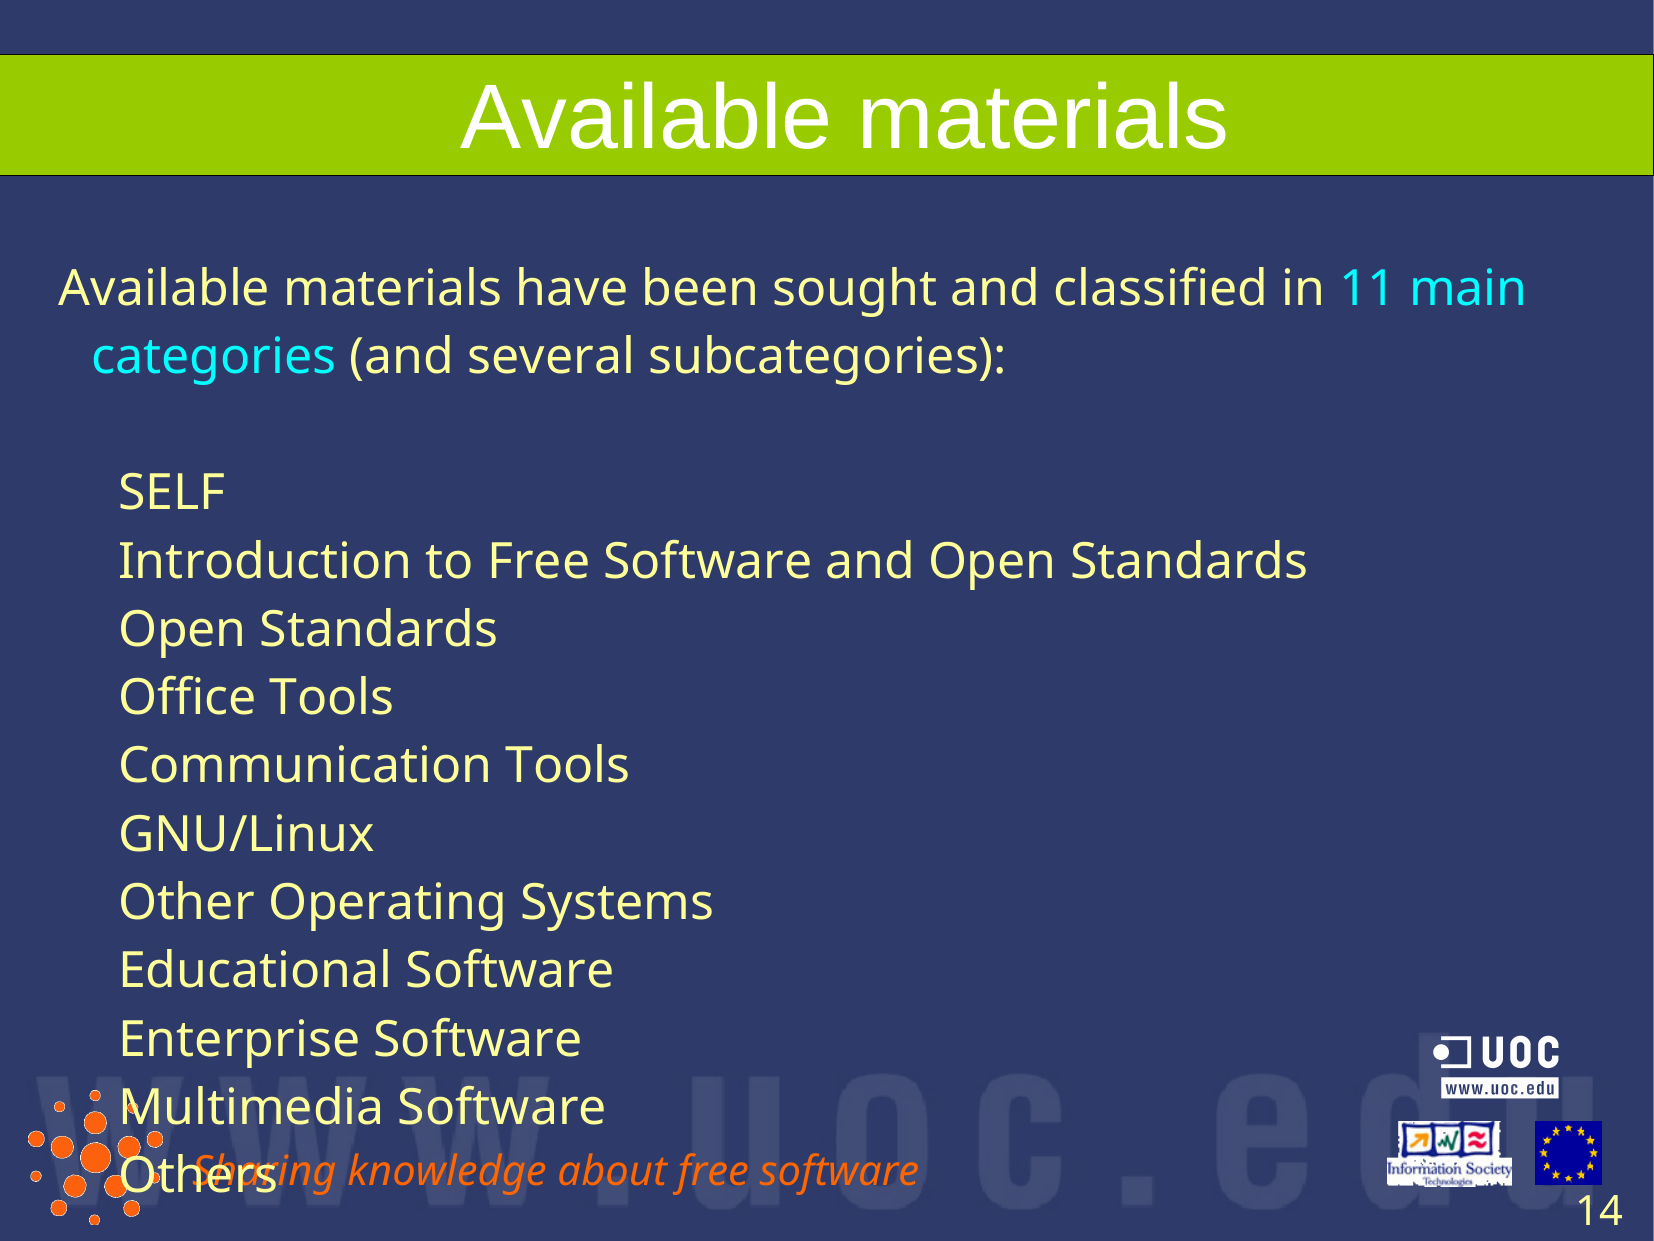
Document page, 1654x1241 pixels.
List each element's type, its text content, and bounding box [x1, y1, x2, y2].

text_box Available materials have been sought and classified in 11 main categories (and several subcategories): SELF Introduction to Free Software and Open Standards Open Standards Office Tools Communication Tools GNU/Linux Other Operating Systems Educational Software Enterprise Software Multimedia Software Others [59, 251, 1542, 1033]
picture [0, 176, 1654, 1241]
title Available materials [82, 48, 1609, 185]
picture [0, 0, 1654, 54]
